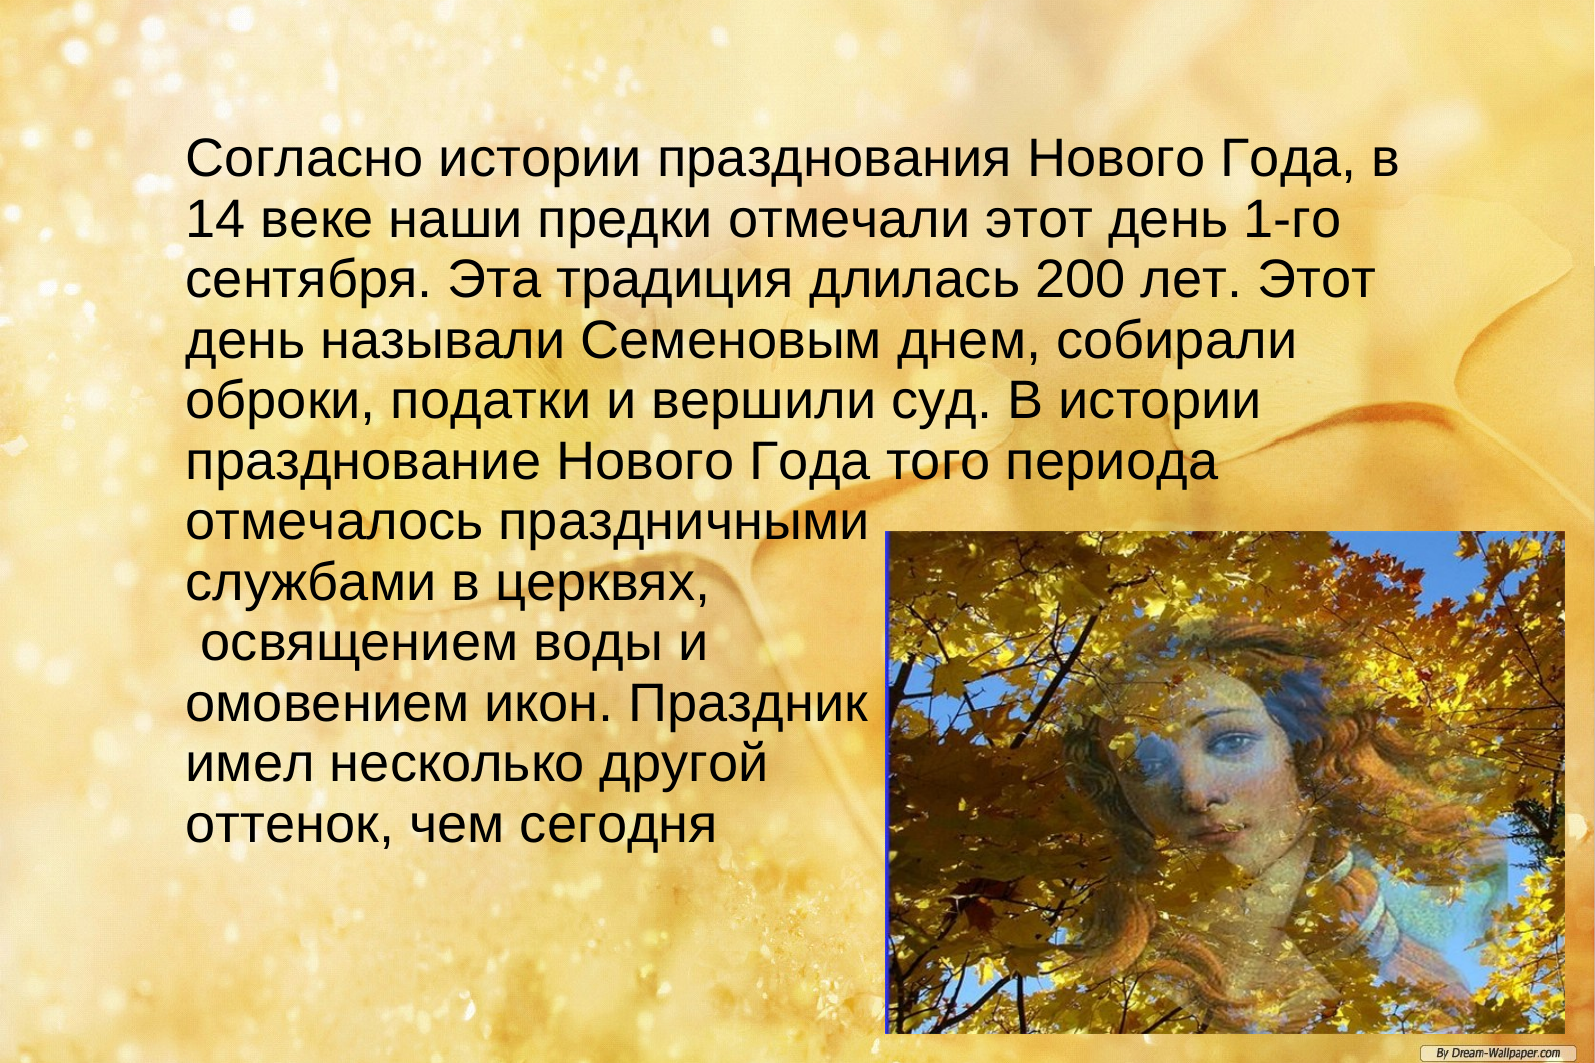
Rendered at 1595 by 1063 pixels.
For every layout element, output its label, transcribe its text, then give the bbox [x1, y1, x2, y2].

list Согласно истории празднования Нового Года, в 14 веке наши предки отмечали этот день 1-го сентября. Эта традиция длилась 200 лет. Этот день называли Семеновым днем, собирали оброки, податки и вершили суд. В истории празднование Нового Года того периода отмечалось праздничными службами в церквях, освящением воды и омовением икон. Праздник имел несколько другой оттенок, чем сегодня [114, 127, 1477, 854]
picture [0, 0, 1595, 1063]
